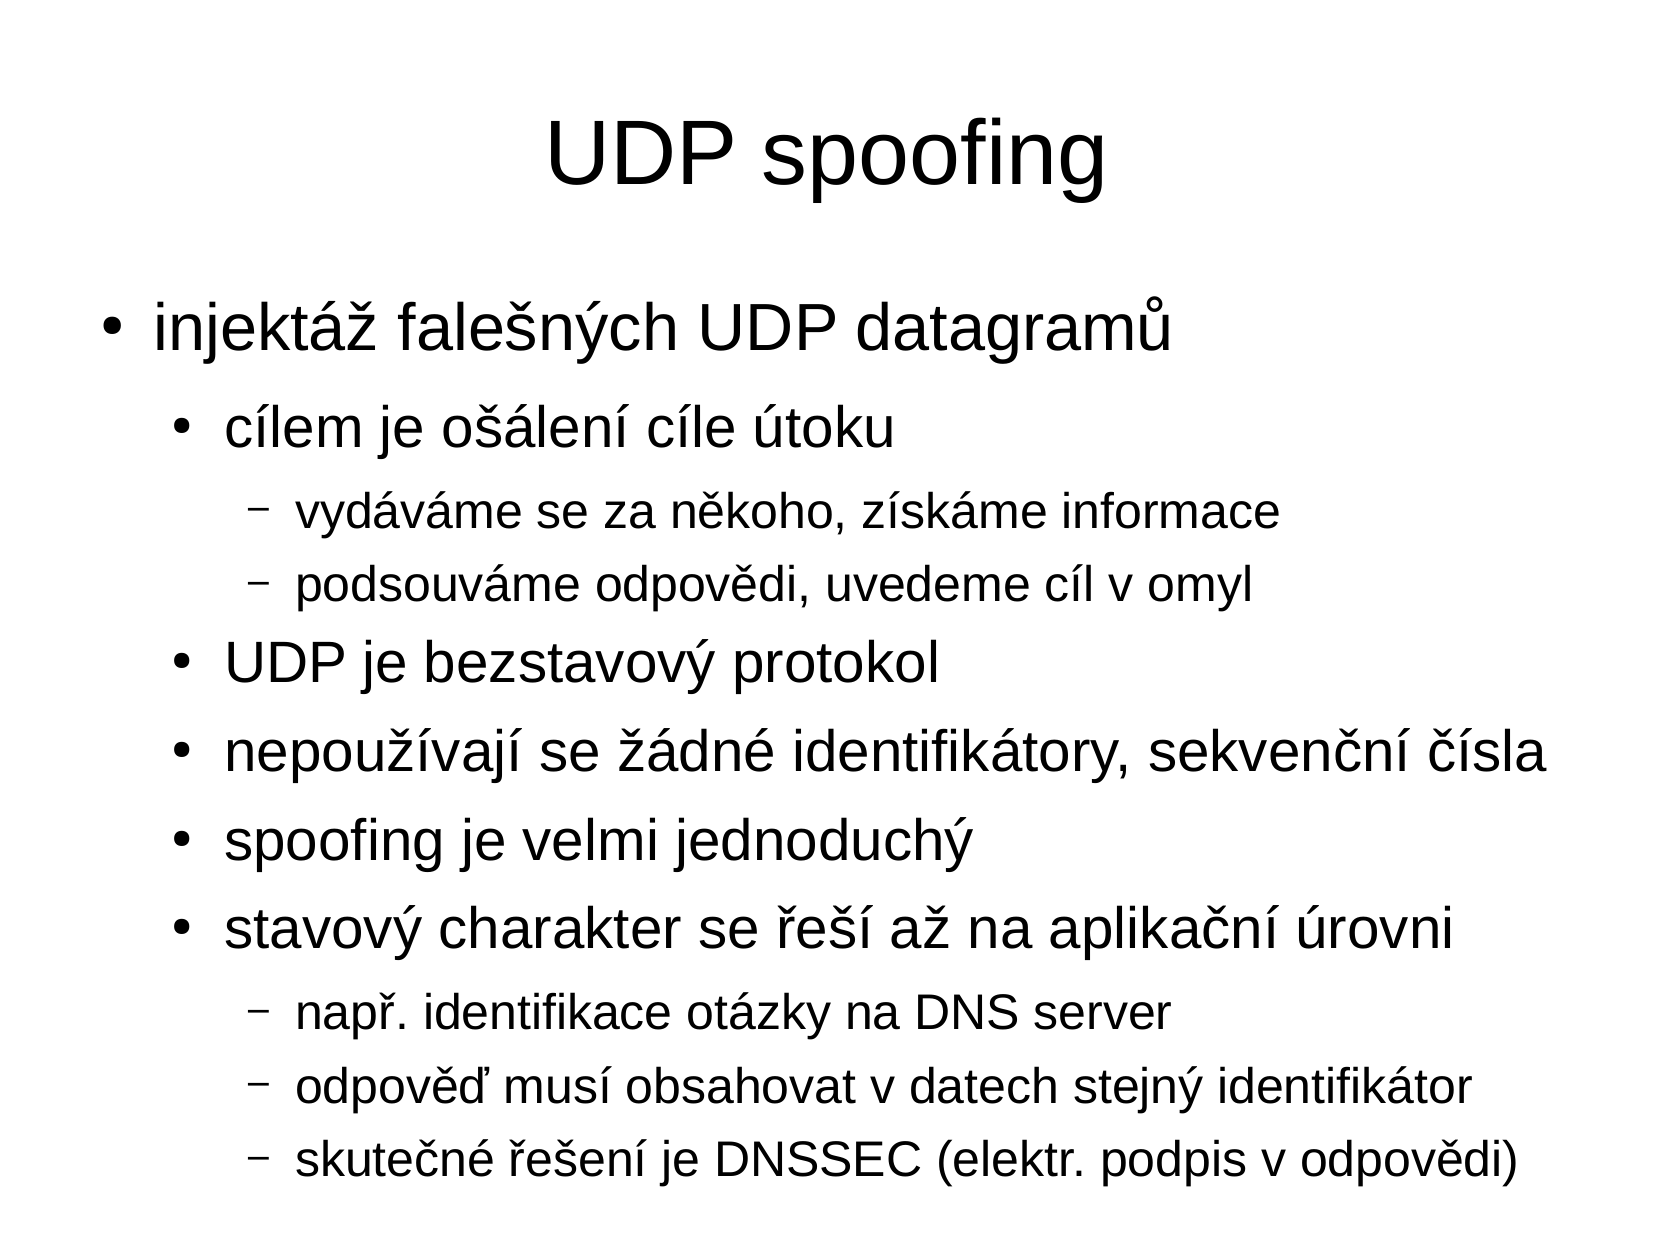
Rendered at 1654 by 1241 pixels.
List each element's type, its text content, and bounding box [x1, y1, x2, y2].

title UDP spoofing [82, 49, 1571, 257]
list injektáž falešných UDP datagramů cílem je ošálení cíle útoku vydáváme se za někoho, získáme informace podsouváme odpovědi, uvedeme cíl v omyl UDP je bezstavový protokol nepoužívají se žádné identifikátory, sekvenční čísla spoofing je velmi jednoduchý stavový charakter se řeší až na aplikační úrovni např. identifikace otázky na DNS server odpověď musí obsahovat v datech stejný identifikátor skutečné řešení je DNSSEC (elektr. podpis v odpovědi) [82, 290, 1571, 1241]
